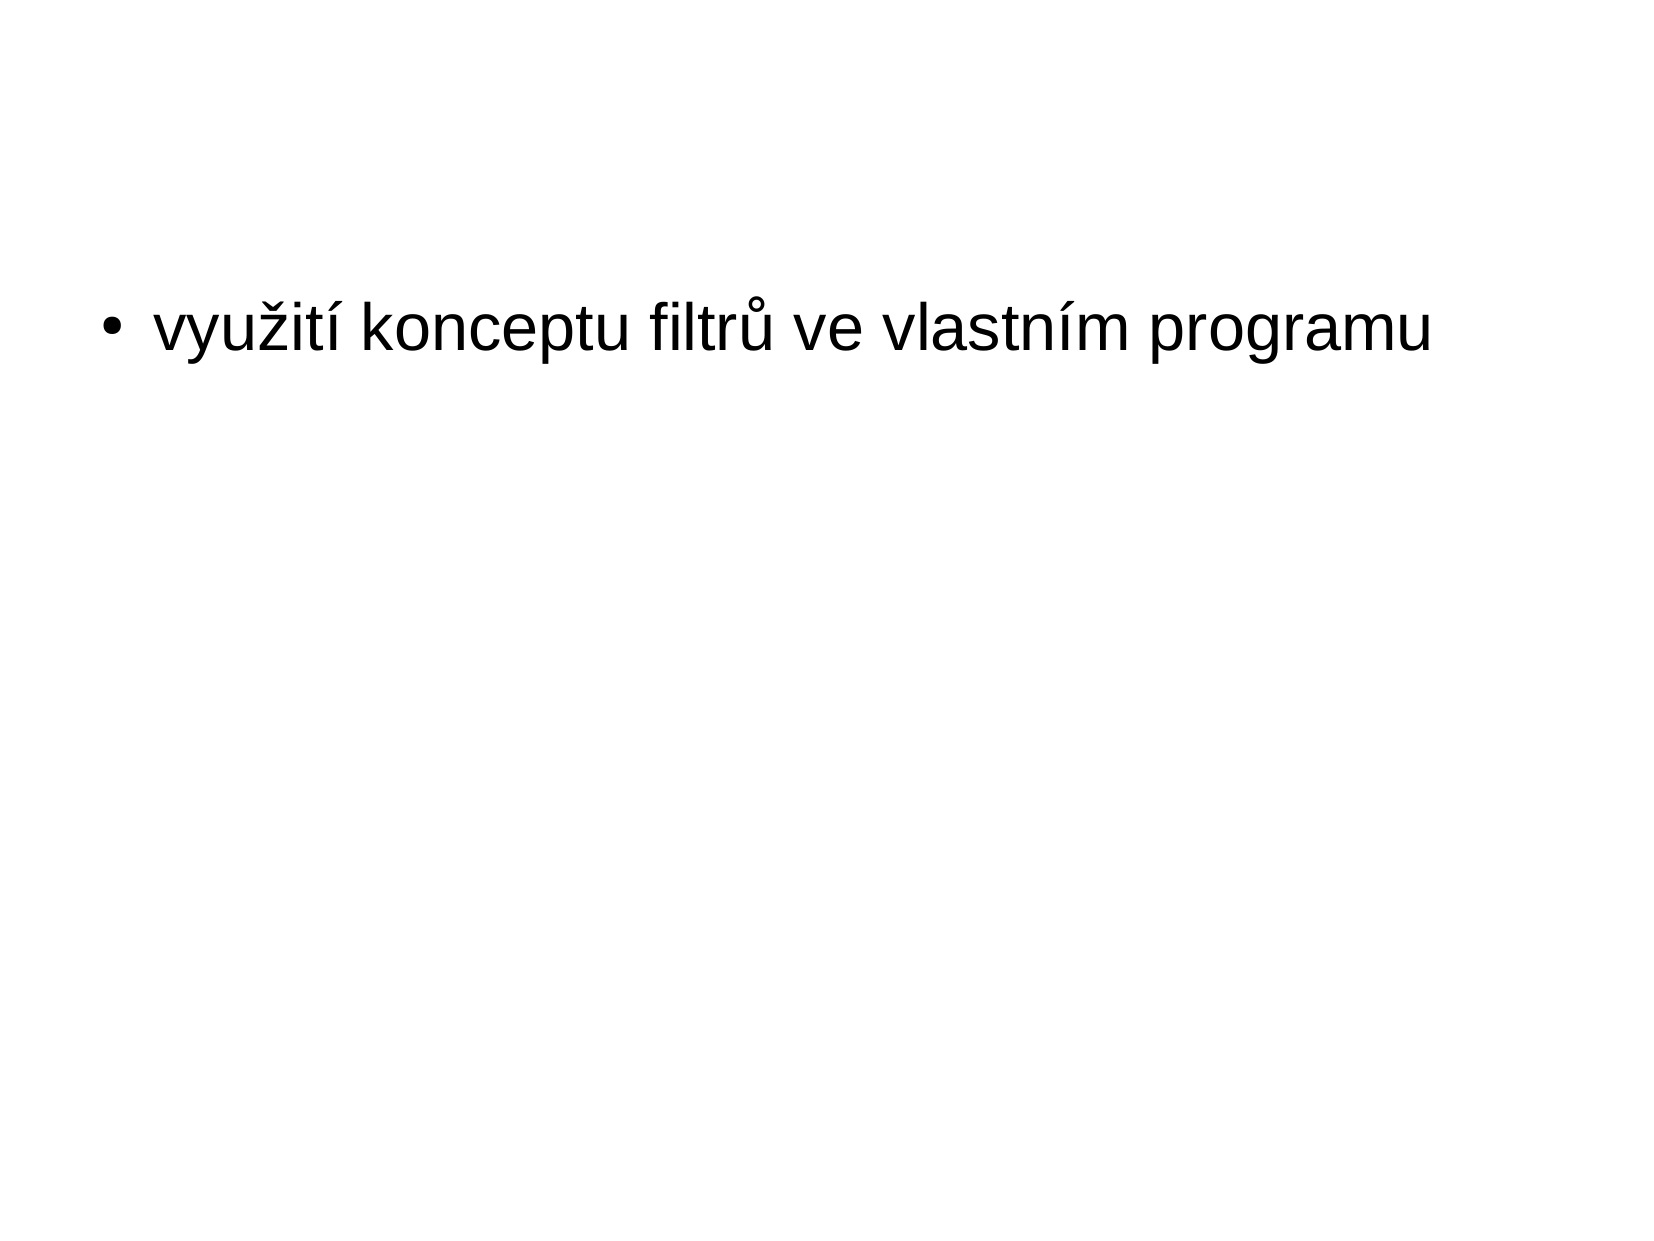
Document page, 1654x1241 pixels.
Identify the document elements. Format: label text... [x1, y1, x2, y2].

list využití konceptu filtrů ve vlastním programu [82, 290, 1571, 1010]
